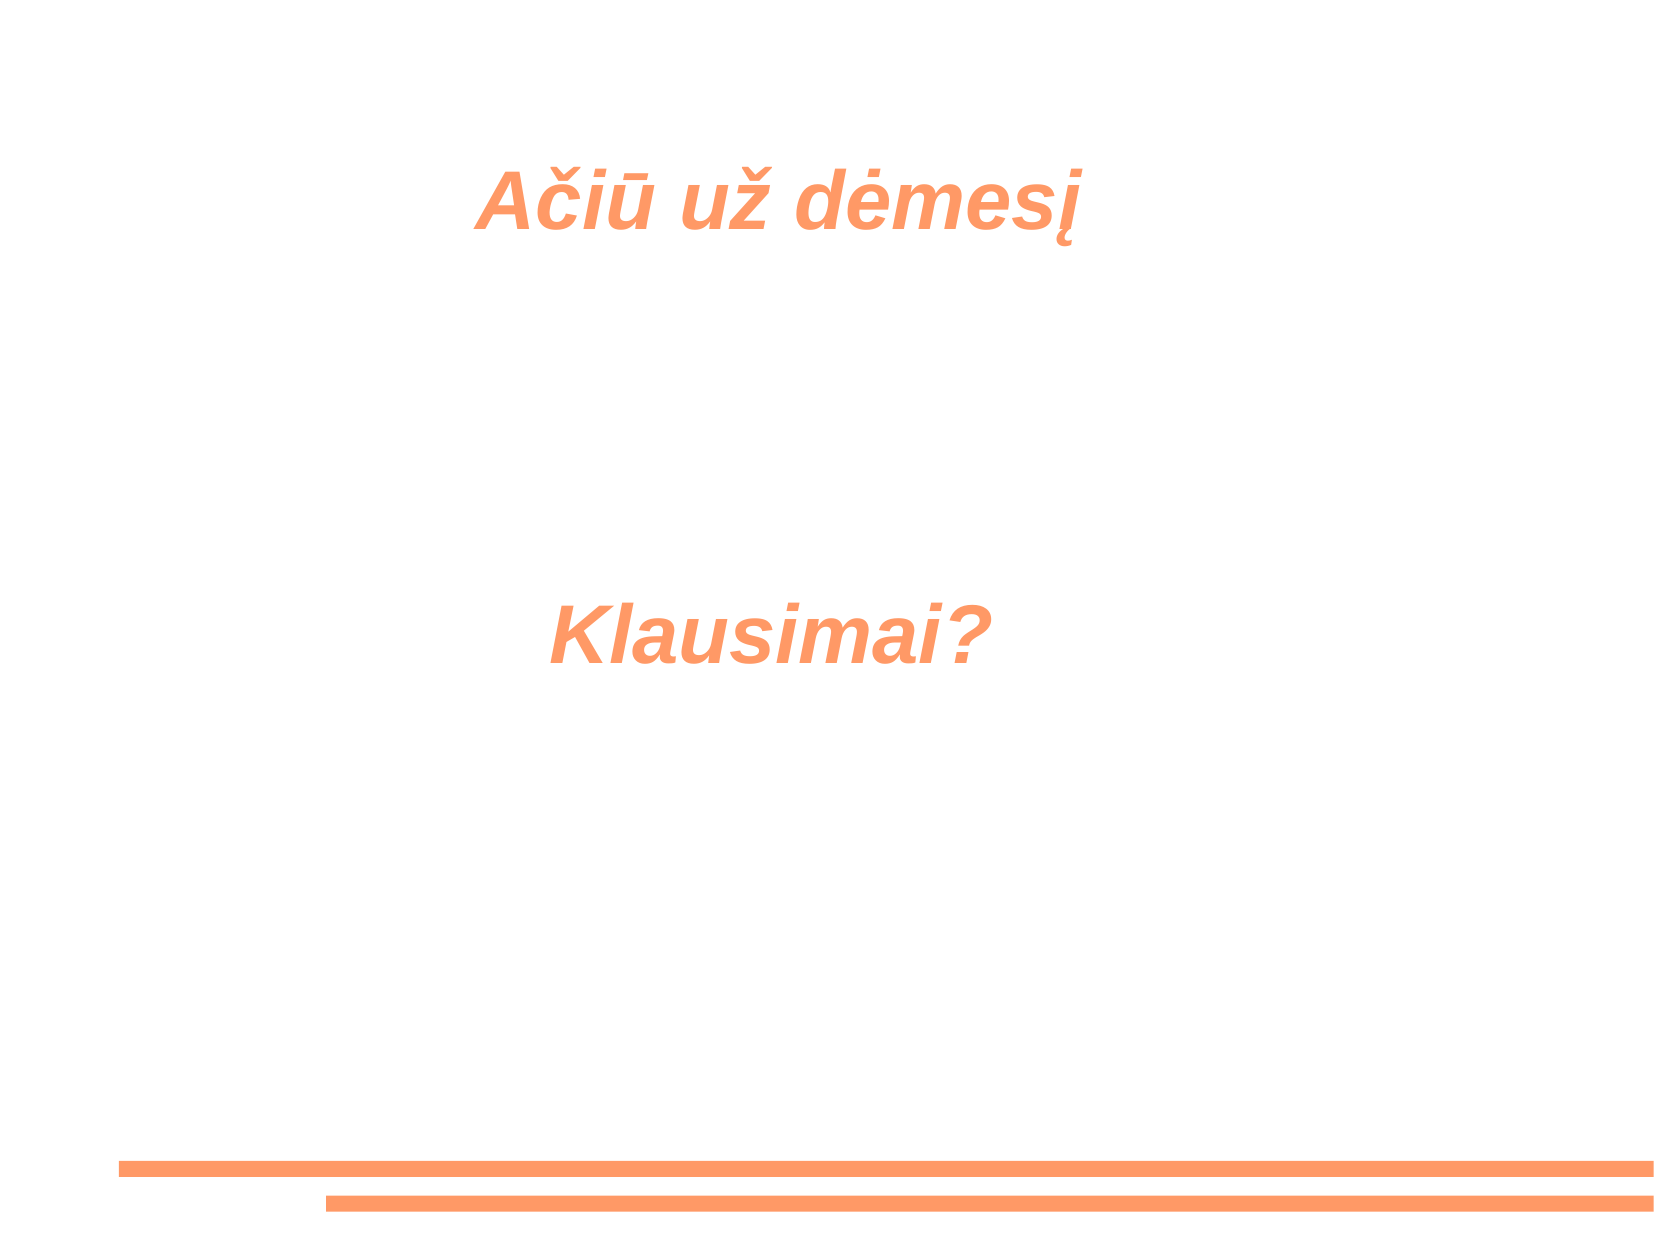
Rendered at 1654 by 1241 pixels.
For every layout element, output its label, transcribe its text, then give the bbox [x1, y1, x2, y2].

title Klausimai? [549, 561, 1052, 709]
title Ačiū už dėmesį [475, 147, 1093, 254]
